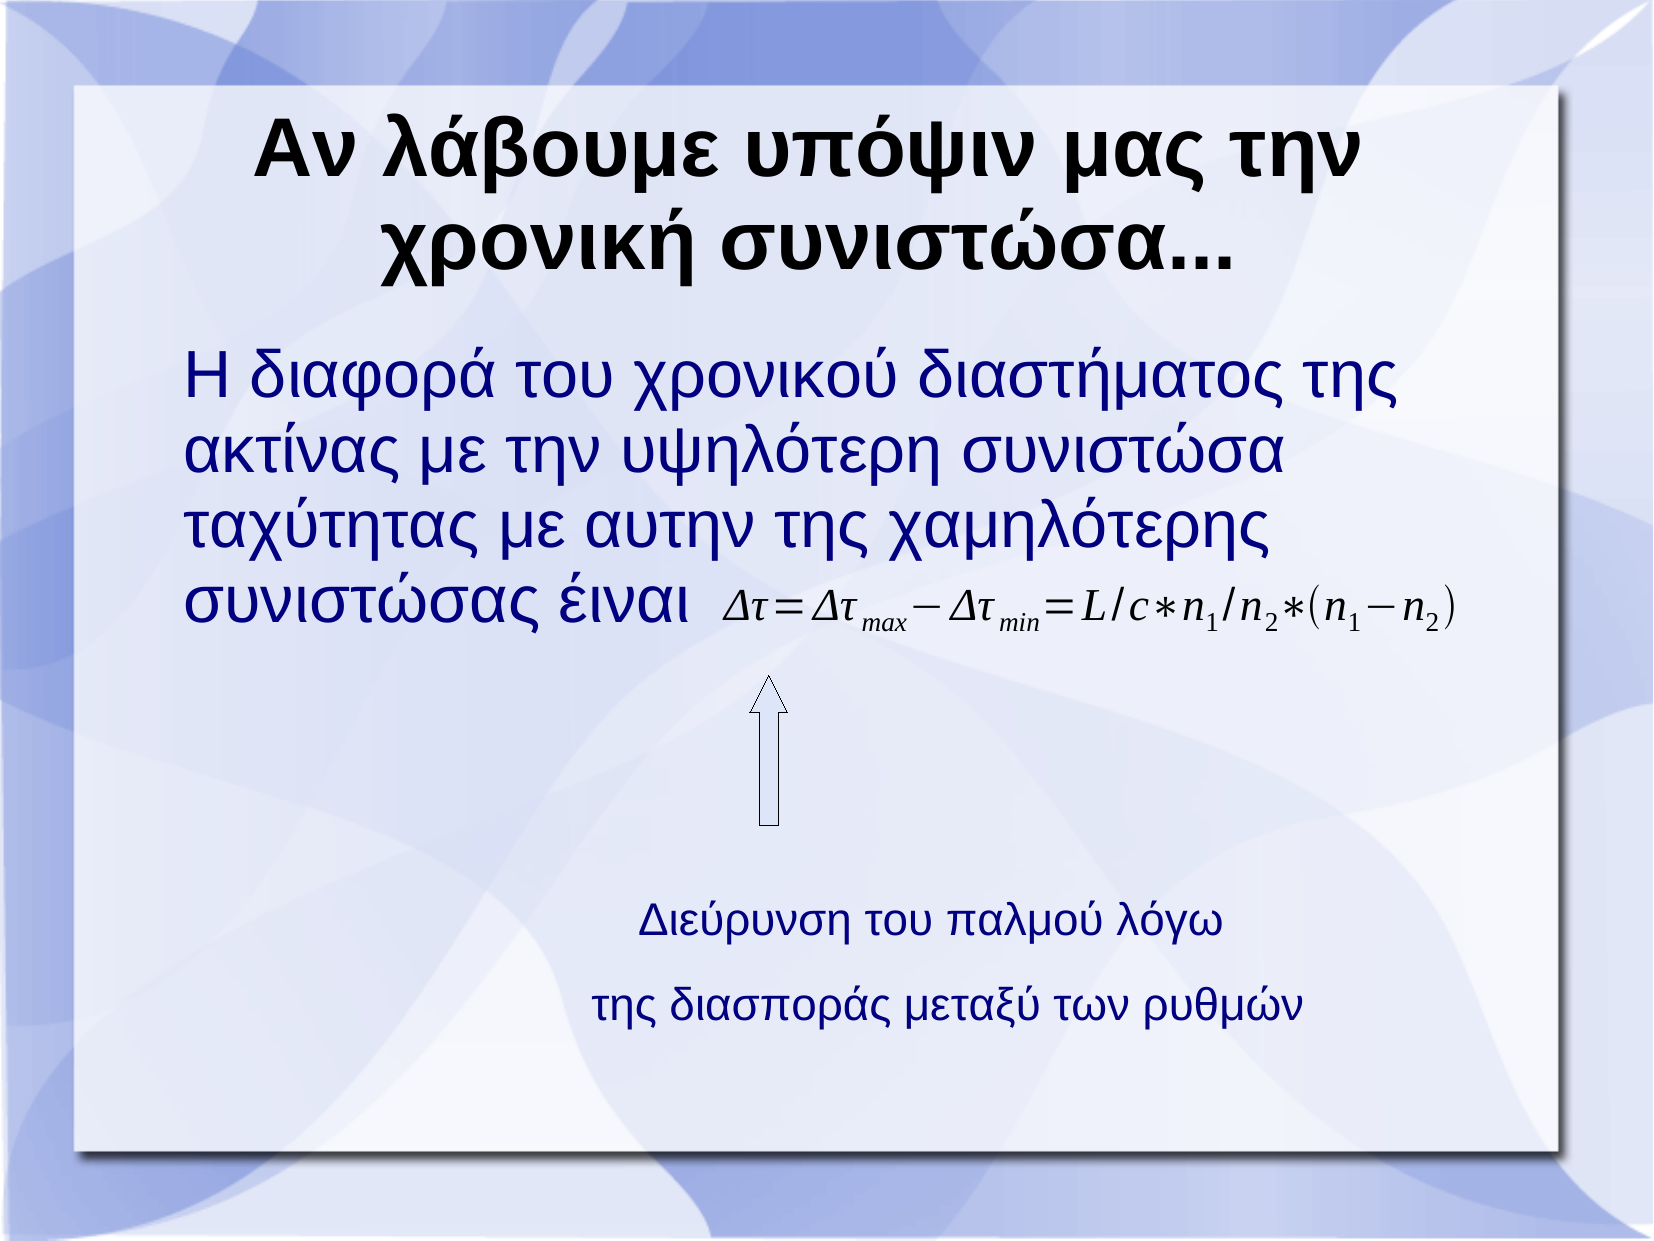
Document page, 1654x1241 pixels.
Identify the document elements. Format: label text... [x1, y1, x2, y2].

list Η διαφορά του χρονικού διαστήματος της ακτίνας με την υψηλότερη συνιστώσα ταχύτητας με αυτην της χαμηλότερης συνιστώσας έιναι Διεύρυνση του παλμού λόγω της διασποράς μεταξύ των ρυθμών [112, 337, 1471, 1088]
picture [0, 0, 1654, 1241]
title Αν λάβουμε υπόψιν μας την χρονική συνιστώσα... [82, 90, 1535, 298]
text_box [749, 675, 788, 826]
chart [713, 579, 1463, 638]
